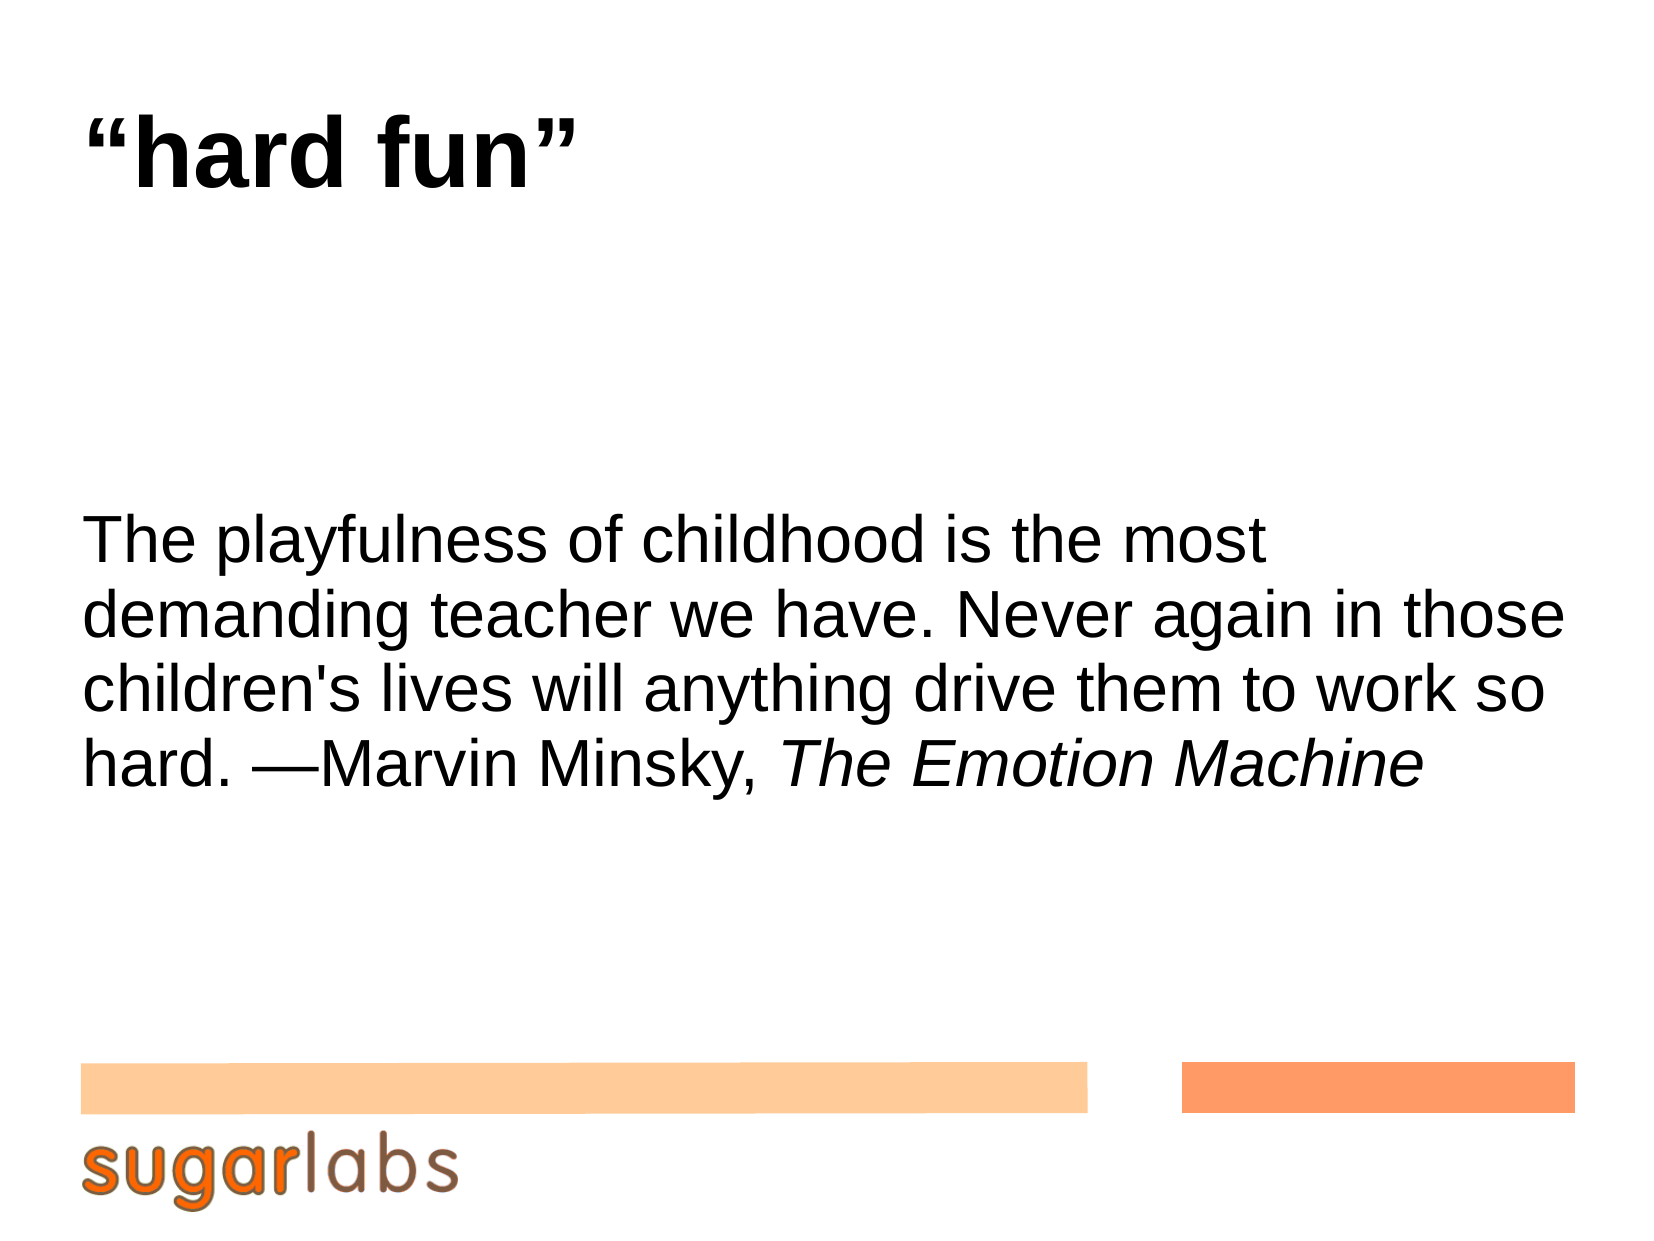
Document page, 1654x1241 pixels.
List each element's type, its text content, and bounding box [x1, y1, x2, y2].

picture [82, 1130, 458, 1212]
title “hard fun” [82, 49, 1571, 257]
subtitle The playfulness of childhood is the most demanding teacher we have. Never again in those children's lives will anything drive them to work so hard. —Marvin Minsky, The Emotion Machine [82, 290, 1571, 1013]
